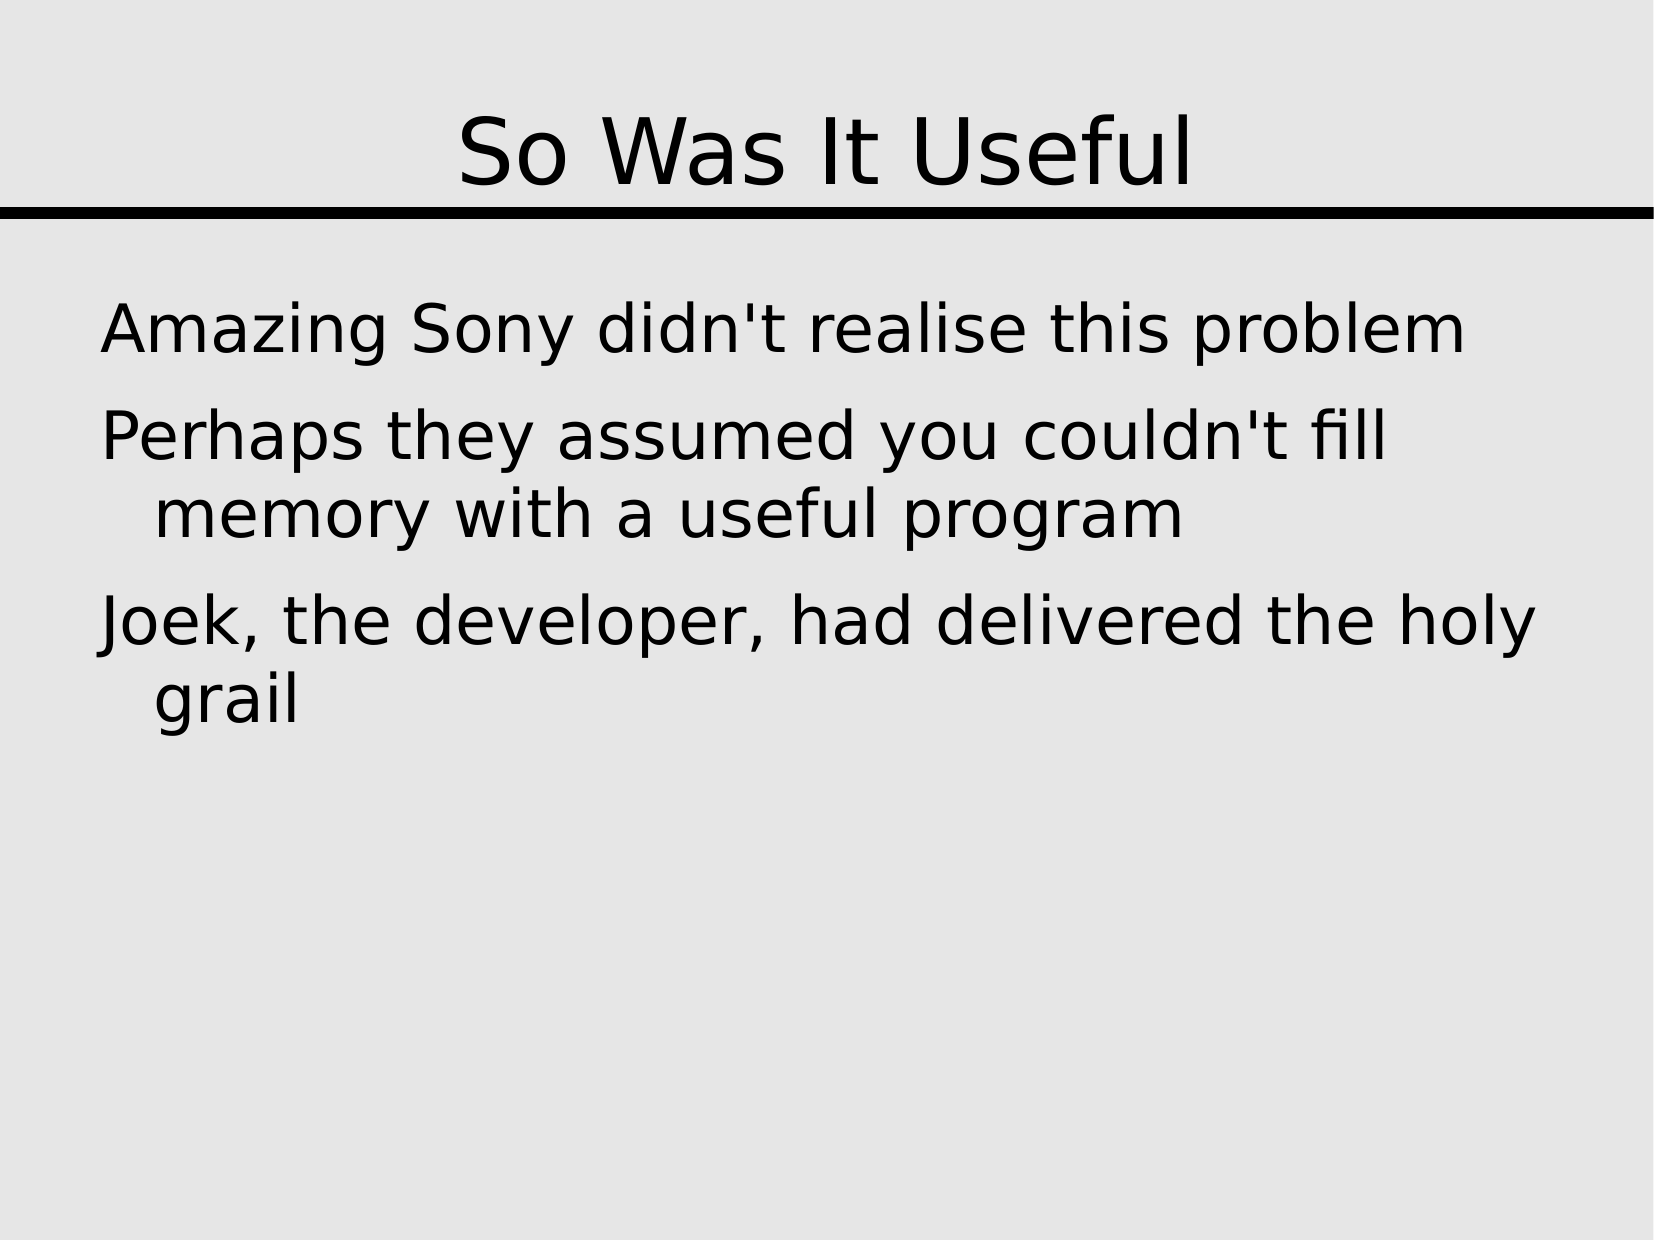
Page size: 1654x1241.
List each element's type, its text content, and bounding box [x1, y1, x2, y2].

list Amazing Sony didn't realise this problem Perhaps they assumed you couldn't fill memory with a useful program Joek, the developer, had delivered the holy grail [82, 290, 1571, 1094]
title So Was It Useful [82, 56, 1571, 250]
